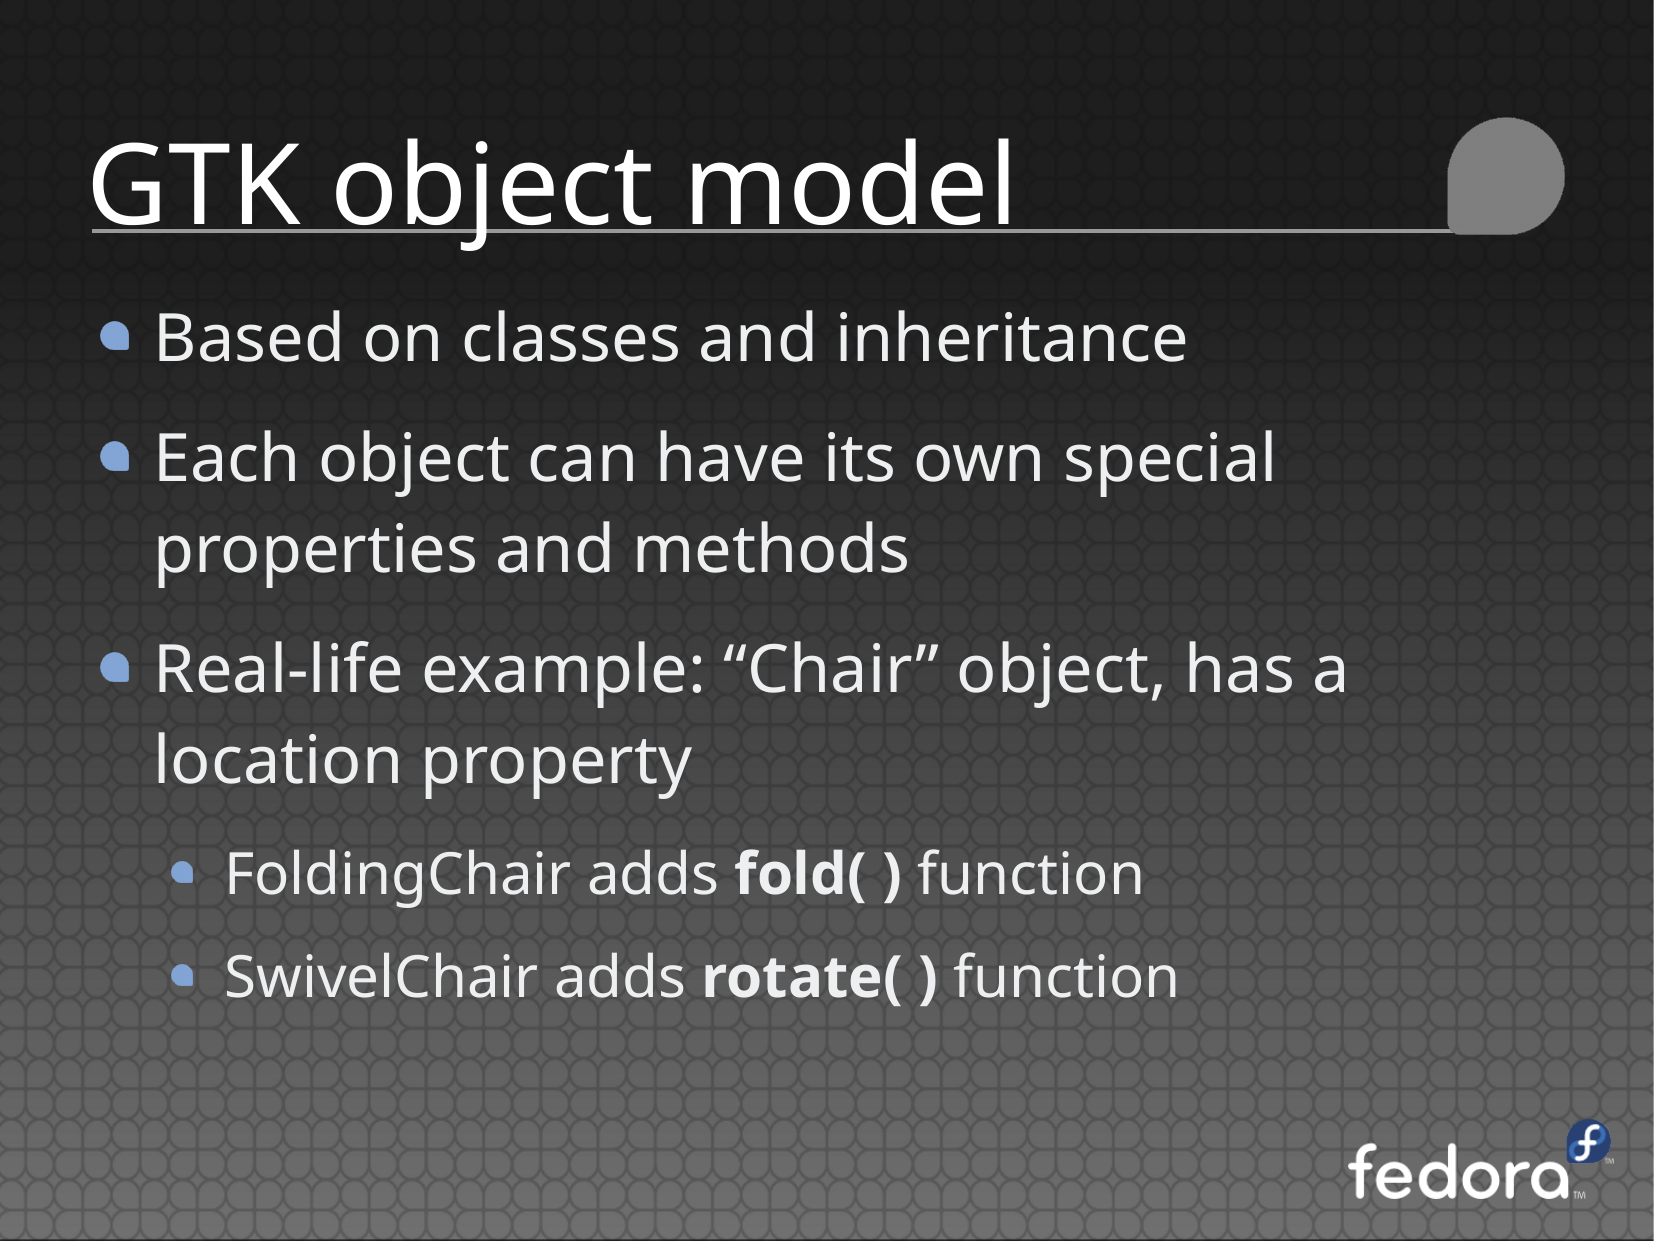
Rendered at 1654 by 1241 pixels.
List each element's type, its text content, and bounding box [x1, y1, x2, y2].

title GTK object model [86, 112, 1576, 249]
list Based on classes and inheritance Each object can have its own special properties and methods Real-life example: “Chair” object, has a location property FoldingChair adds fold( ) function SwivelChair adds rotate( ) function [82, 290, 1571, 1109]
picture [0, 0, 1654, 1241]
